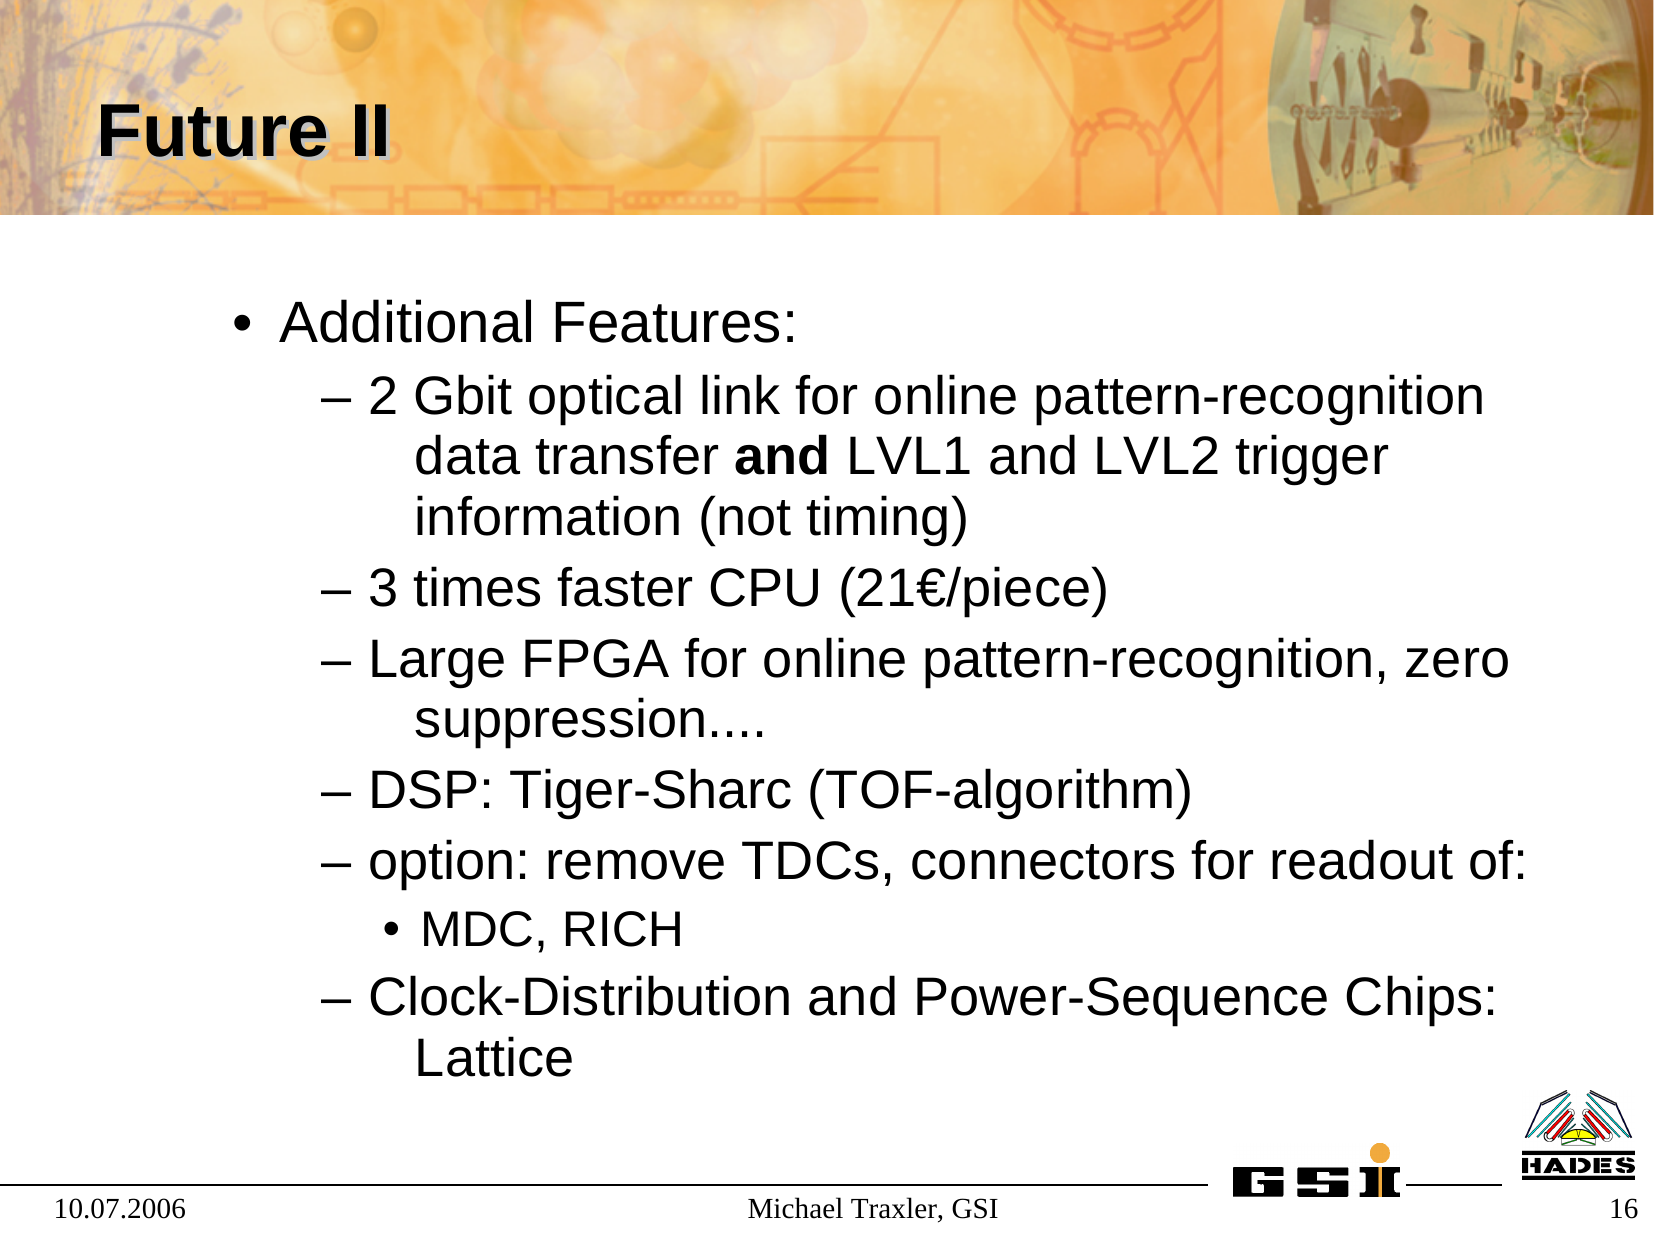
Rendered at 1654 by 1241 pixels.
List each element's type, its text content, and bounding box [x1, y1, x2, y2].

picture [1522, 1090, 1635, 1180]
picture [0, 0, 1654, 215]
picture [1233, 1143, 1400, 1197]
title Future II [96, 27, 1502, 235]
list Additional Features: 2 Gbit optical link for online pattern-recognition data transfer and LVL1 and LVL2 trigger information (not timing) 3 times faster CPU (21€/piece) Large FPGA for online pattern-recognition, zero suppression.... DSP: Tiger-Sharc (TOF-algorithm) option: remove TDCs, connectors for readout of: MDC, RICH Clock-Distribution and Power-Sequence Chips: Lattice [82, 290, 1571, 1109]
